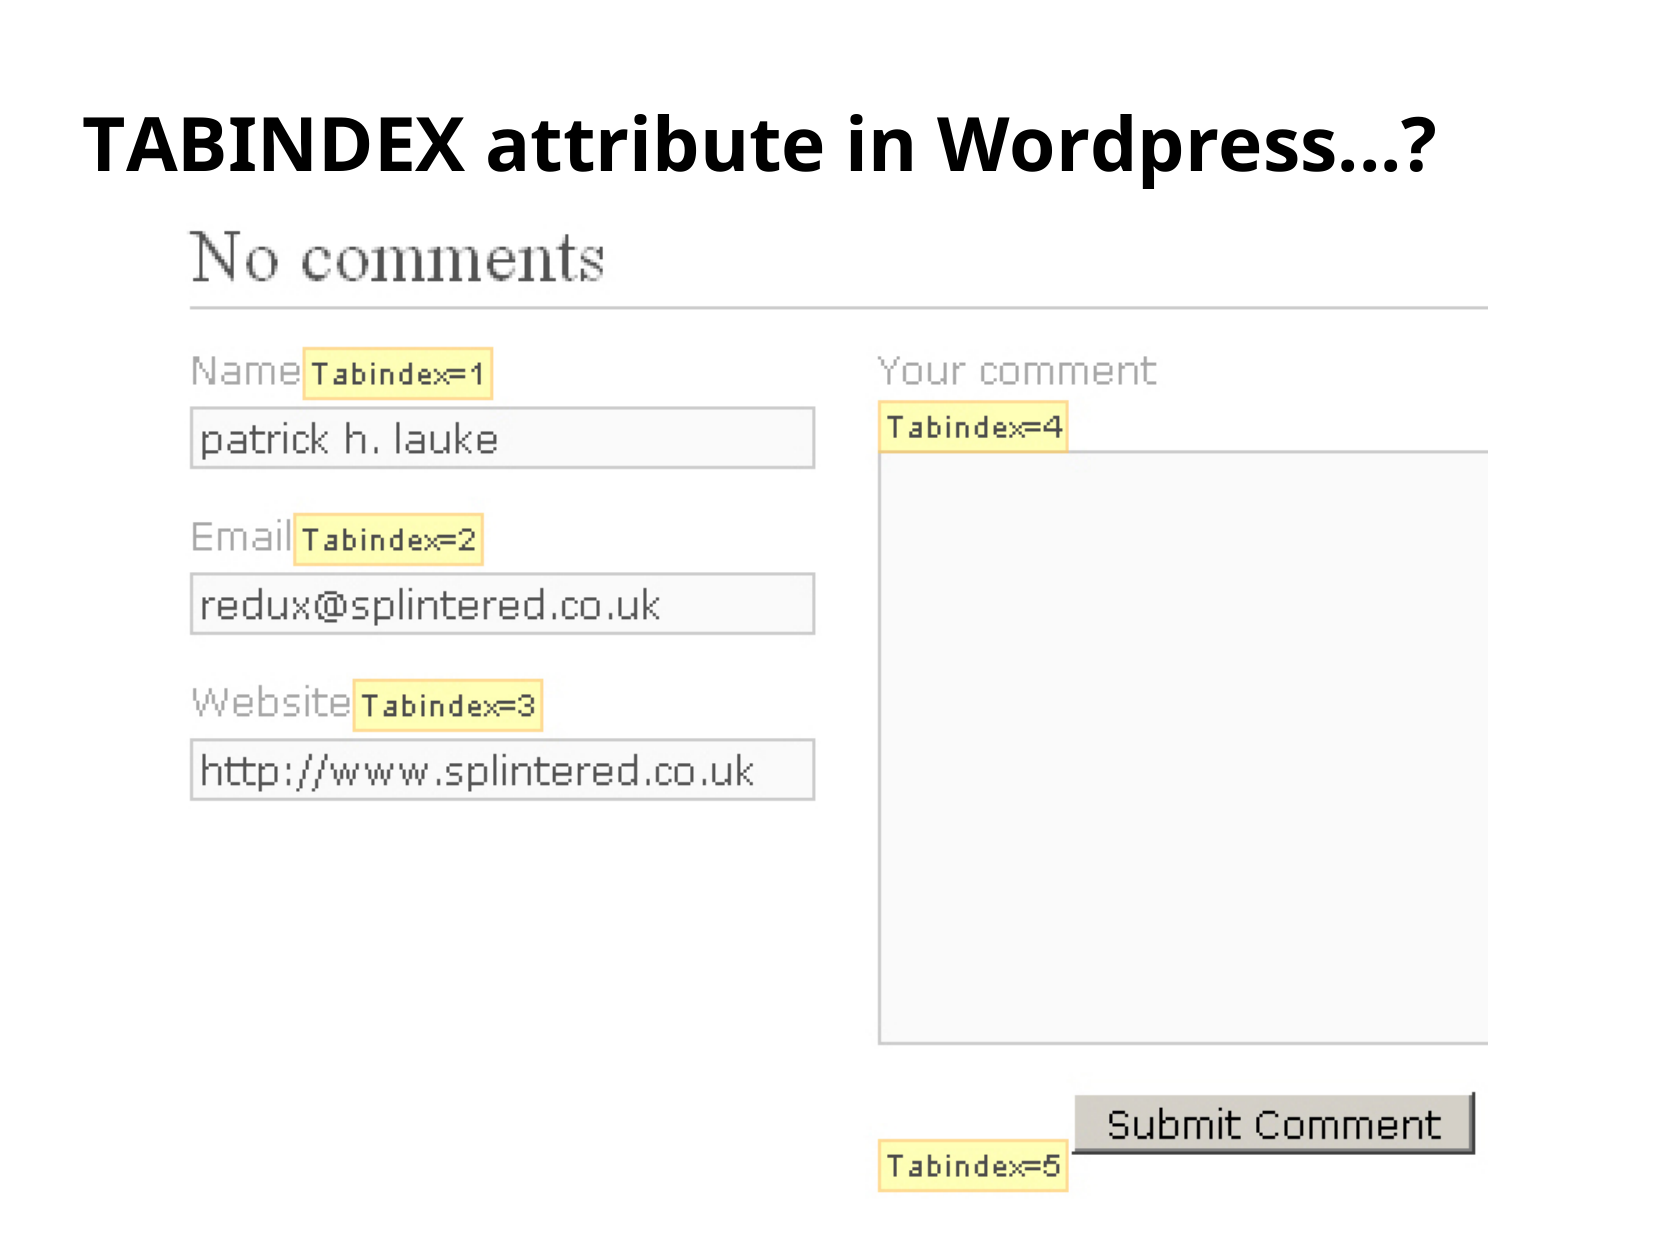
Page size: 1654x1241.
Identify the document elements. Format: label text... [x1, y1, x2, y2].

picture [184, 222, 1488, 1205]
title TABINDEX attribute in Wordpress...? [82, 86, 1571, 200]
